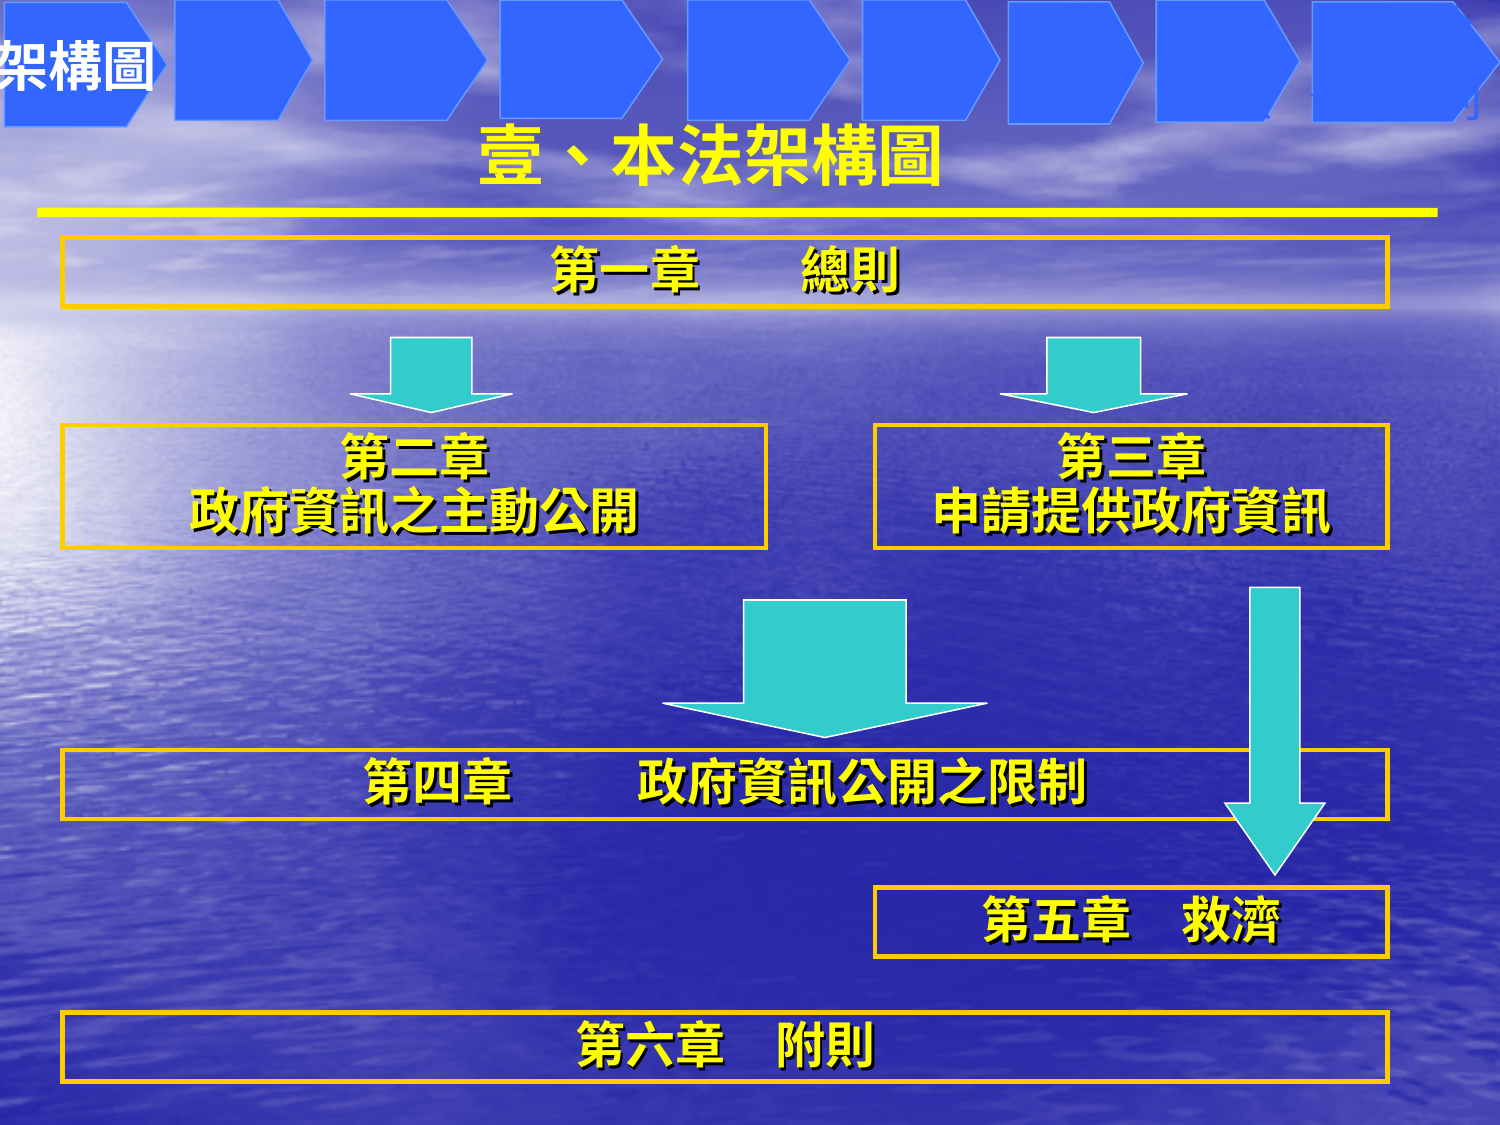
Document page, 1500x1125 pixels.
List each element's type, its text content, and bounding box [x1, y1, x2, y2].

text_box 第二章 政府資訊之主動公開 [62, 425, 766, 548]
text_box 主動 公開 [324, 0, 488, 121]
text_box 代結論 —案例 [1312, 1, 1500, 123]
text_box 第五章 救濟 [875, 887, 1388, 957]
text_box 第一章 總則 [62, 237, 1388, 307]
text_box 第四章 政府資訊公開之限制 [1300, 750, 1388, 819]
text_box 總則 [174, 0, 313, 121]
text_box 注意 事項 [1156, 0, 1301, 106]
text_box 附則 [1008, 1, 1144, 106]
text_box 第六章 附則 [62, 1012, 1388, 1082]
text_box [662, 600, 988, 738]
text_box [999, 337, 1188, 413]
text_box 申請 提供 [500, 0, 663, 106]
text_box [1224, 587, 1325, 876]
text_box 架構圖 [4, 2, 168, 127]
text_box 限制 公開 [687, 0, 851, 106]
text_box 注意 事項 [1246, 92, 1264, 98]
text_box 第三章 申請提供政府資訊 [875, 425, 1388, 548]
text_box 架構圖 [112, 47, 146, 84]
text_box 救濟 [862, 0, 1001, 106]
text_box [350, 337, 513, 413]
text_box 壹、本法架構圖 [463, 106, 1500, 201]
text_box 第四章 政府資訊公開之限制 [62, 750, 1249, 819]
